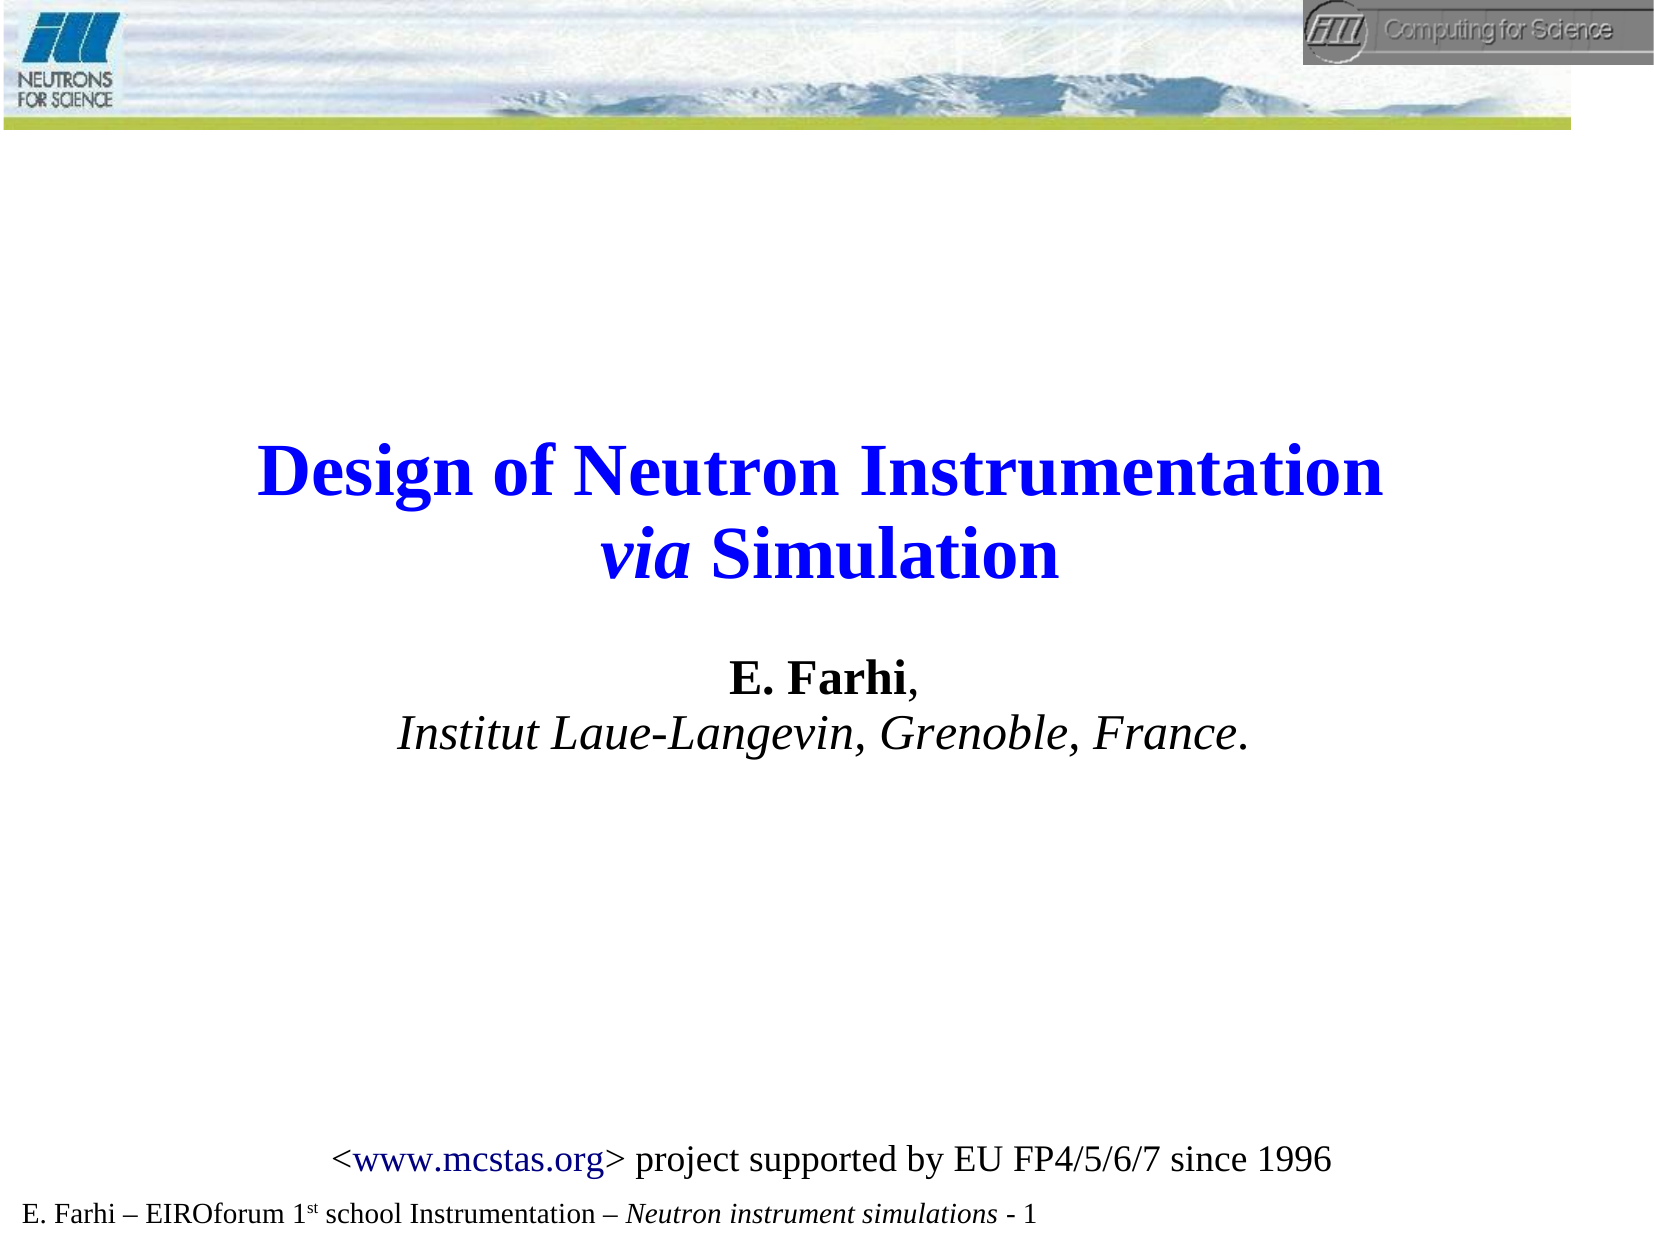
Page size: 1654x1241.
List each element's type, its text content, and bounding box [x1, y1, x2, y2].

text_box Design of Neutron Instrumentation via Simulation E. Farhi, Institut Laue-Langevin, Grenoble, France. [257, 428, 1404, 761]
text_box <www.mcstas.org> project supported by EU FP4/5/6/7 since 1996 [331, 1138, 1333, 1180]
picture [3, 0, 1654, 130]
